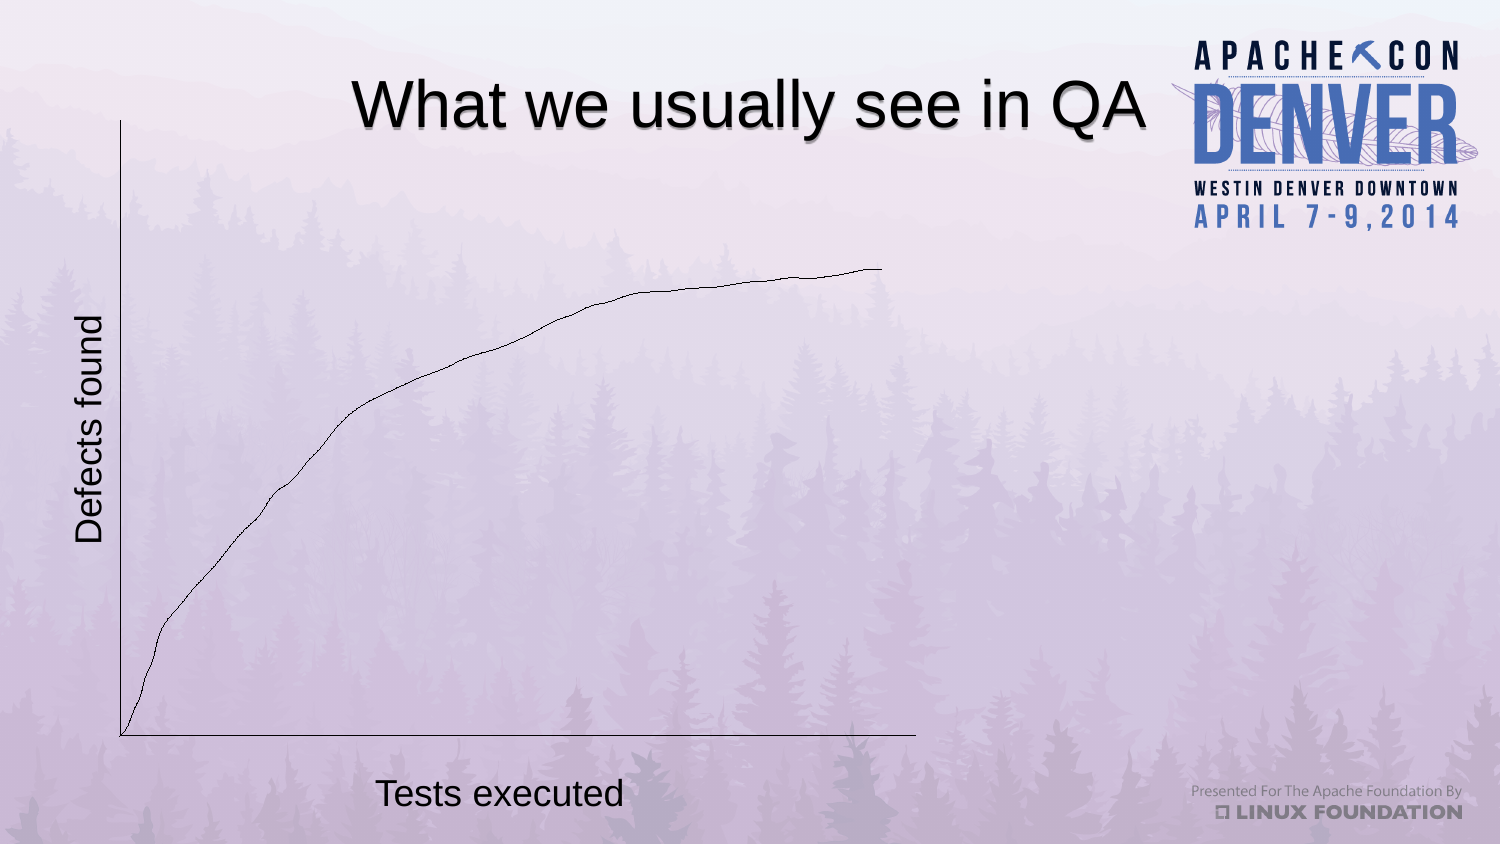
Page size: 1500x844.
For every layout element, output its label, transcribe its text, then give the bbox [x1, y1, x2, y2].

text_box Defects found [60, 300, 117, 561]
picture [0, 0, 1500, 844]
text_box Tests executed [360, 765, 640, 822]
title What we usually see in QA [75, 33, 1425, 175]
